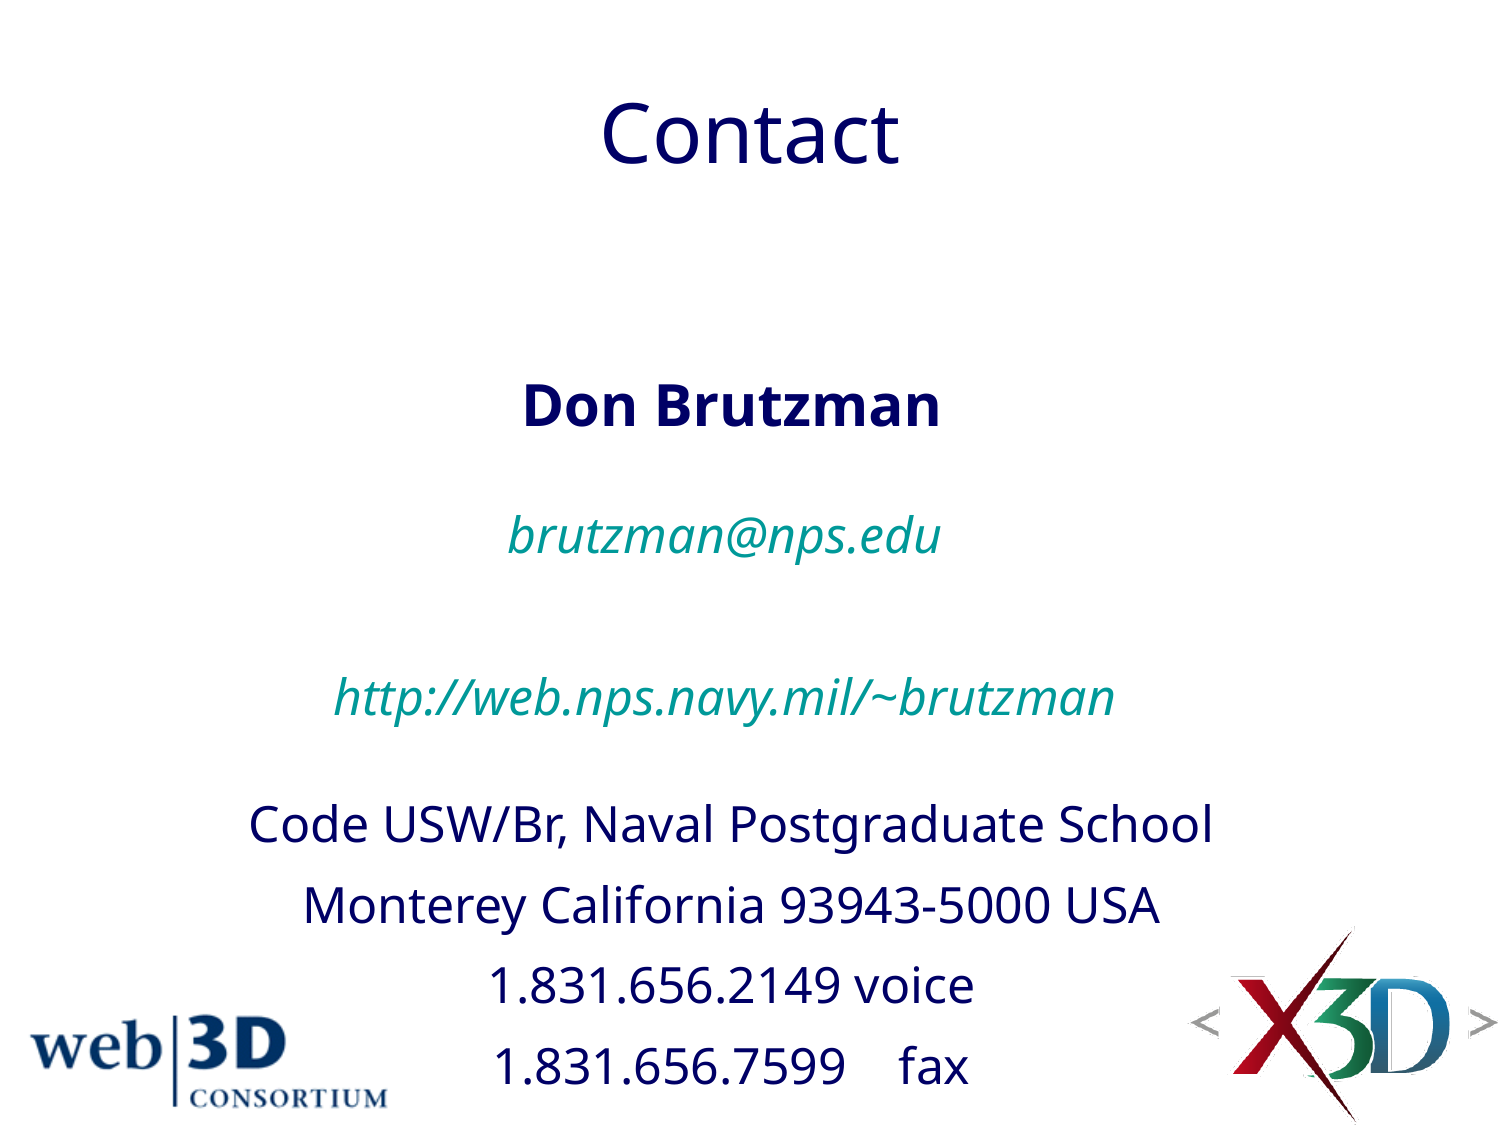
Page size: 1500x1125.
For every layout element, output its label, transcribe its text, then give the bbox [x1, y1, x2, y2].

title Contact [112, 37, 1388, 225]
picture [1187, 926, 1500, 1125]
picture [12, 998, 413, 1118]
list Don Brutzman brutzman@nps.edu http://web.nps.navy.mil/~brutzman Code USW/Br, Naval Postgraduate School Monterey California 93943-5000 USA 1.831.656.2149 voice 1.831.656.7599 fax [135, 262, 1329, 1029]
